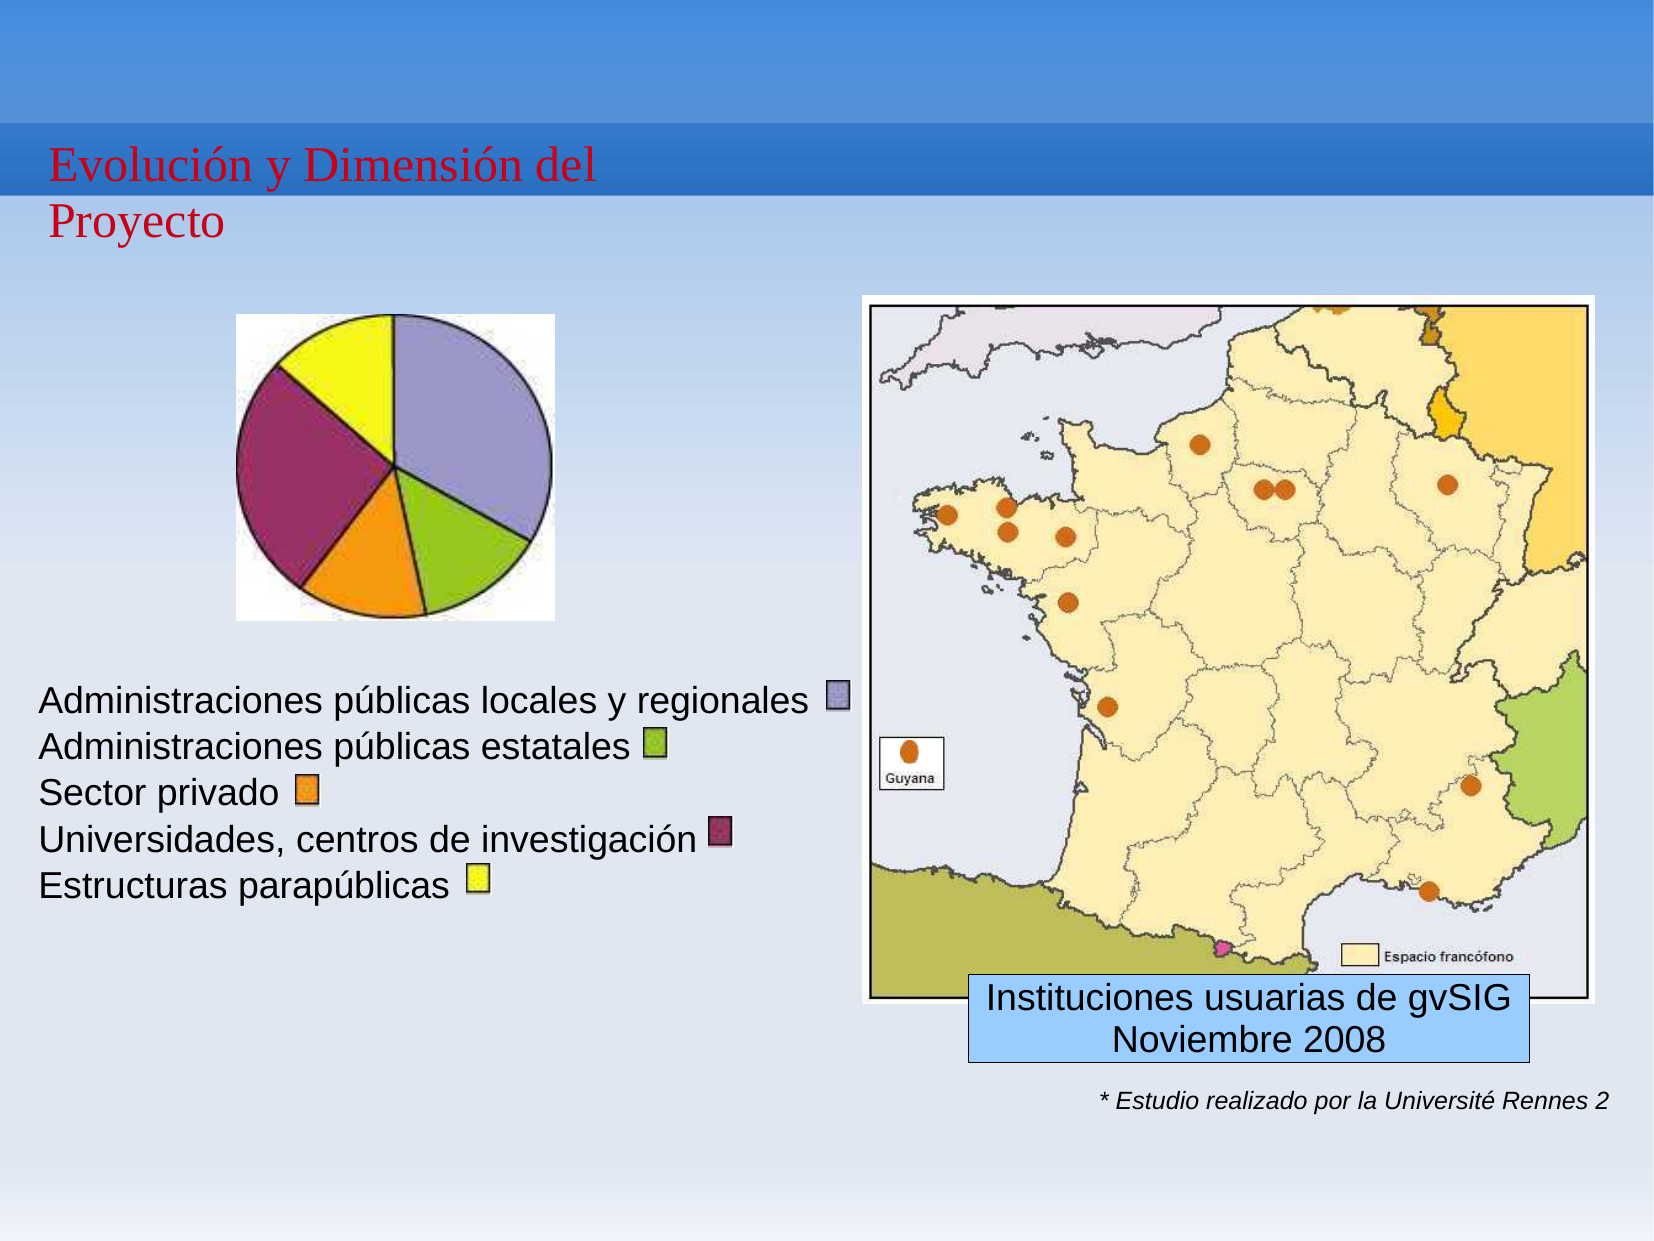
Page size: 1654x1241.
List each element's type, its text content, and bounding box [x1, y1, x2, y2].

text_box * Estudio realizado por la Université Rennes 2 [1084, 1079, 1625, 1126]
text_box Evolución y Dimensión del Proyecto [33, 129, 798, 206]
picture [0, 0, 1654, 1241]
text_box Instituciones usuarias de gvSIG Noviembre 2008 [968, 974, 1530, 1063]
text_box Administraciones públicas locales y regionales Administraciones públicas estatales Sector privado Universidades, centros de investigación Estructuras parapúblicas [23, 667, 898, 910]
